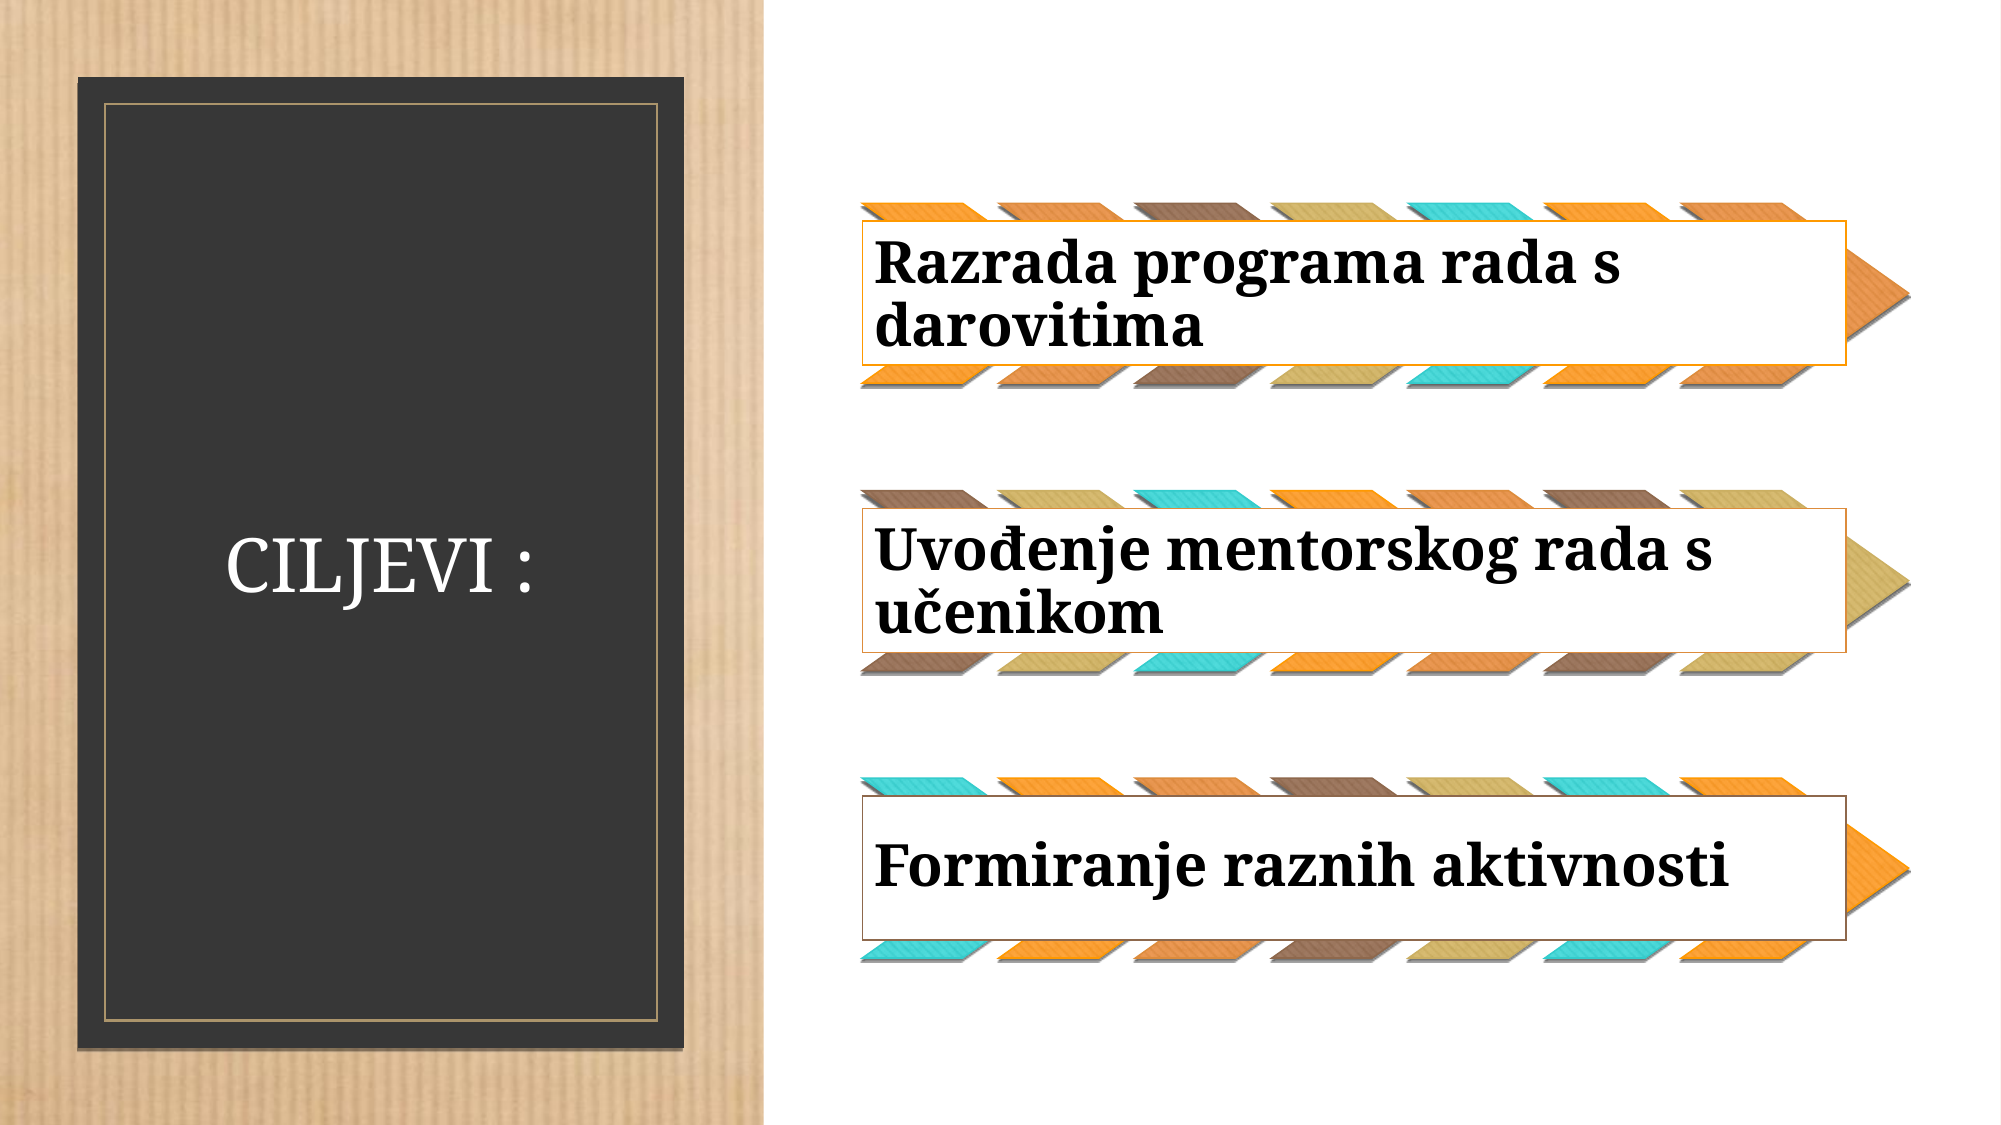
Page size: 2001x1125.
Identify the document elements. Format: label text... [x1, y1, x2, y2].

text_box Razrada programa rada s darovitima [862, 221, 1846, 366]
text_box [0, 0, 2000, 1125]
text_box Uvođenje mentorskog rada s učenikom [862, 508, 1846, 653]
text_box Formiranje raznih aktivnosti [862, 796, 1846, 940]
title CILJEVI : [109, 156, 652, 968]
